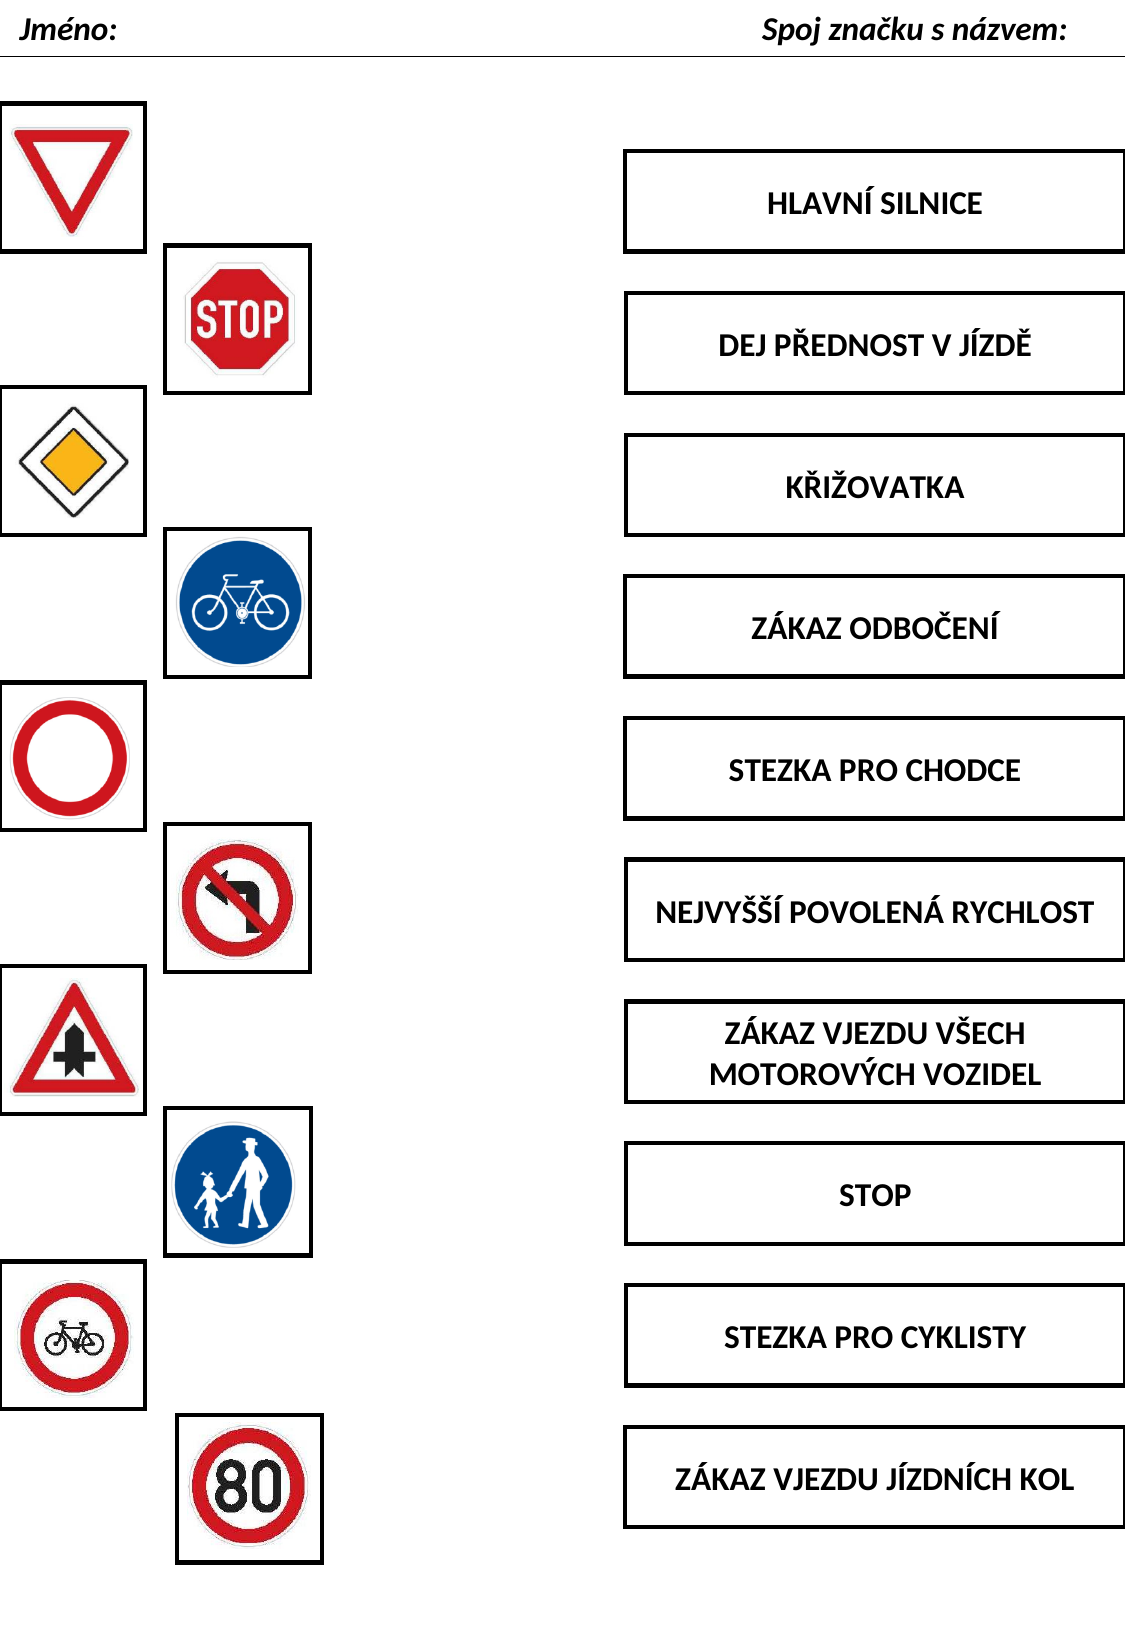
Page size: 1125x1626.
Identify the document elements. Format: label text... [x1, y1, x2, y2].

text_box KŘIŽOVATKA [625, 434, 1125, 535]
text_box STEZKA PRO CHODCE [625, 717, 1125, 819]
picture [169, 1121, 297, 1248]
text_box [165, 245, 311, 394]
text_box [165, 824, 311, 972]
text_box Jméno: Spoj značku s názvem: [4, 0, 1084, 56]
text_box [0, 387, 146, 535]
text_box ZÁKAZ VJEZDU VŠECH MOTOROVÝCH VOZIDEL [625, 1001, 1125, 1102]
text_box [0, 966, 146, 1114]
text_box ZÁKAZ ODBOČENÍ [625, 576, 1125, 677]
picture [6, 124, 133, 237]
text_box HLAVNÍ SILNICE [625, 151, 1125, 252]
text_box STOP [625, 1143, 1125, 1244]
text_box [0, 1261, 146, 1410]
text_box STEZKA PRO CYKLISTY [625, 1284, 1125, 1386]
picture [10, 401, 137, 520]
picture [185, 1421, 311, 1549]
picture [178, 257, 301, 381]
text_box [165, 1107, 311, 1256]
text_box NEJVYŠŠÍ POVOLENÁ RYCHLOST [625, 859, 1125, 961]
text_box ZÁKAZ VJEZDU JÍZDNÍCH KOL [625, 1426, 1125, 1528]
text_box [0, 682, 146, 831]
text_box [0, 103, 146, 252]
picture [171, 837, 299, 960]
picture [6, 695, 134, 821]
picture [4, 978, 143, 1097]
text_box [177, 1414, 323, 1563]
picture [10, 1280, 136, 1398]
picture [173, 536, 306, 667]
text_box [165, 528, 311, 677]
text_box DEJ PŘEDNOST V JÍZDĚ [625, 292, 1125, 394]
